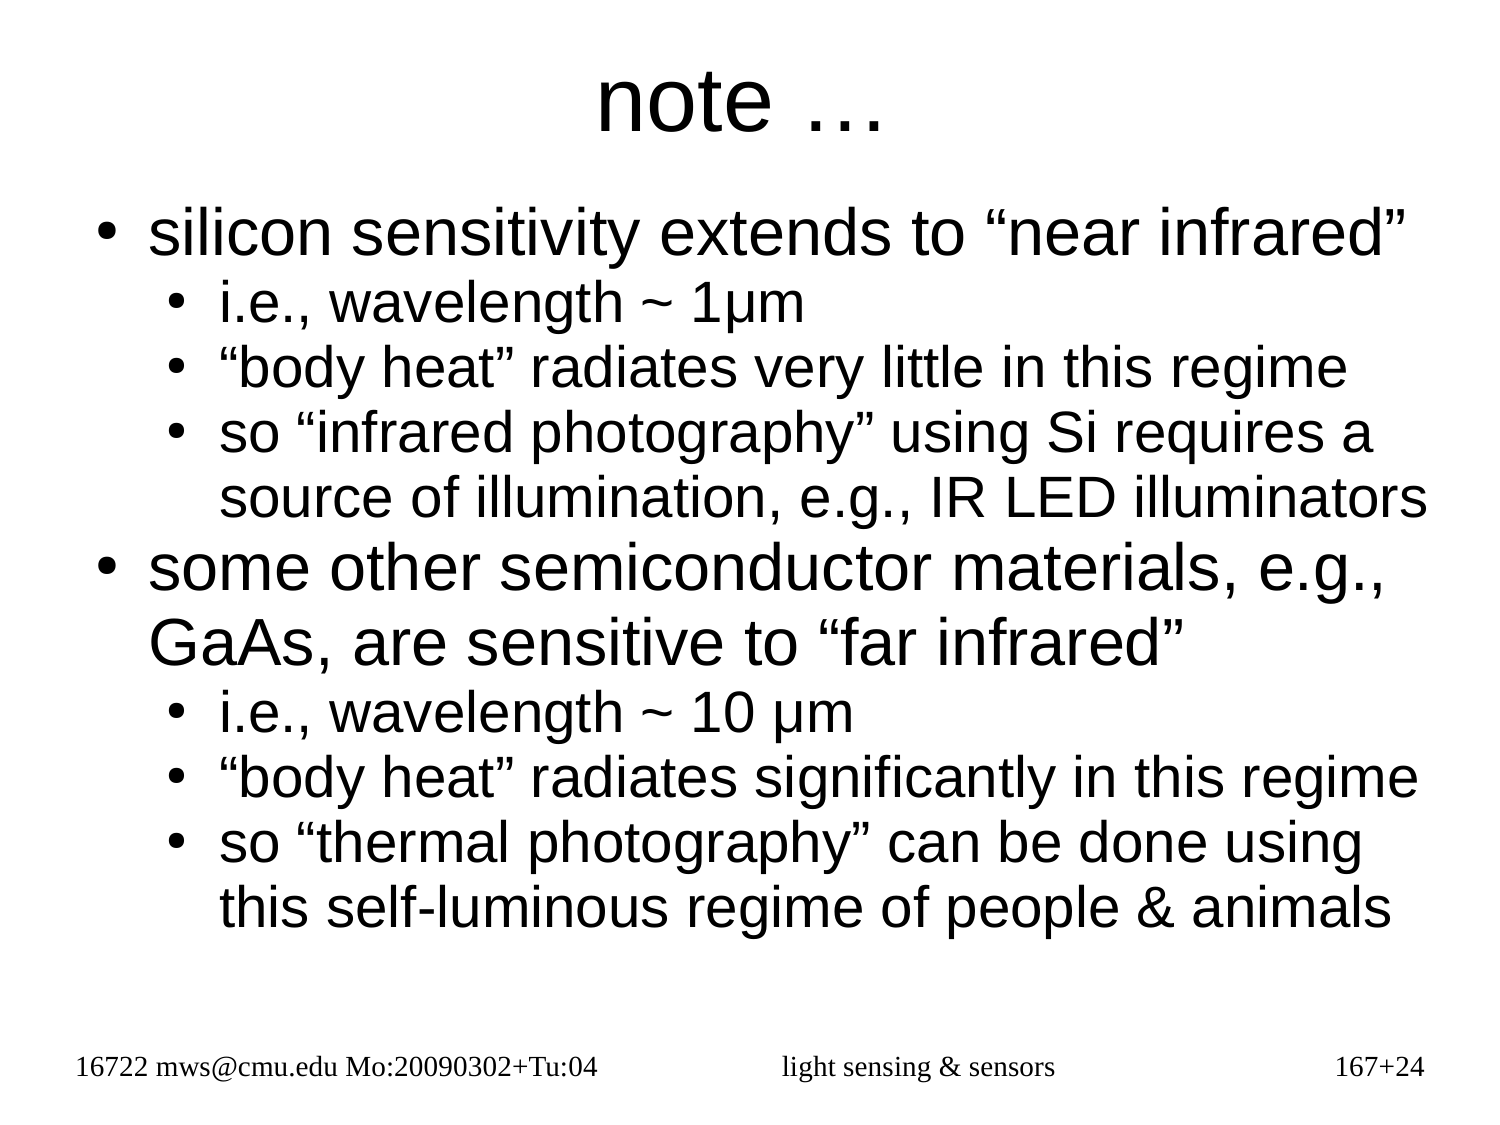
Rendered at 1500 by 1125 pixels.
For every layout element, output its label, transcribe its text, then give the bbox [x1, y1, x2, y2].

list silicon sensitivity extends to “near infrared” i.e., wavelength ~ 1μm “body heat” radiates very little in this regime so “infrared photography” using Si requires a source of illumination, e.g., IR LED illuminators some other semiconductor materials, e.g., GaAs, are sensitive to “far infrared” i.e., wavelength ~ 10 μm “body heat” radiates significantly in this regime so “thermal photography” can be done using this self-luminous regime of people & animals [62, 187, 1463, 963]
title note … [137, 37, 1351, 163]
